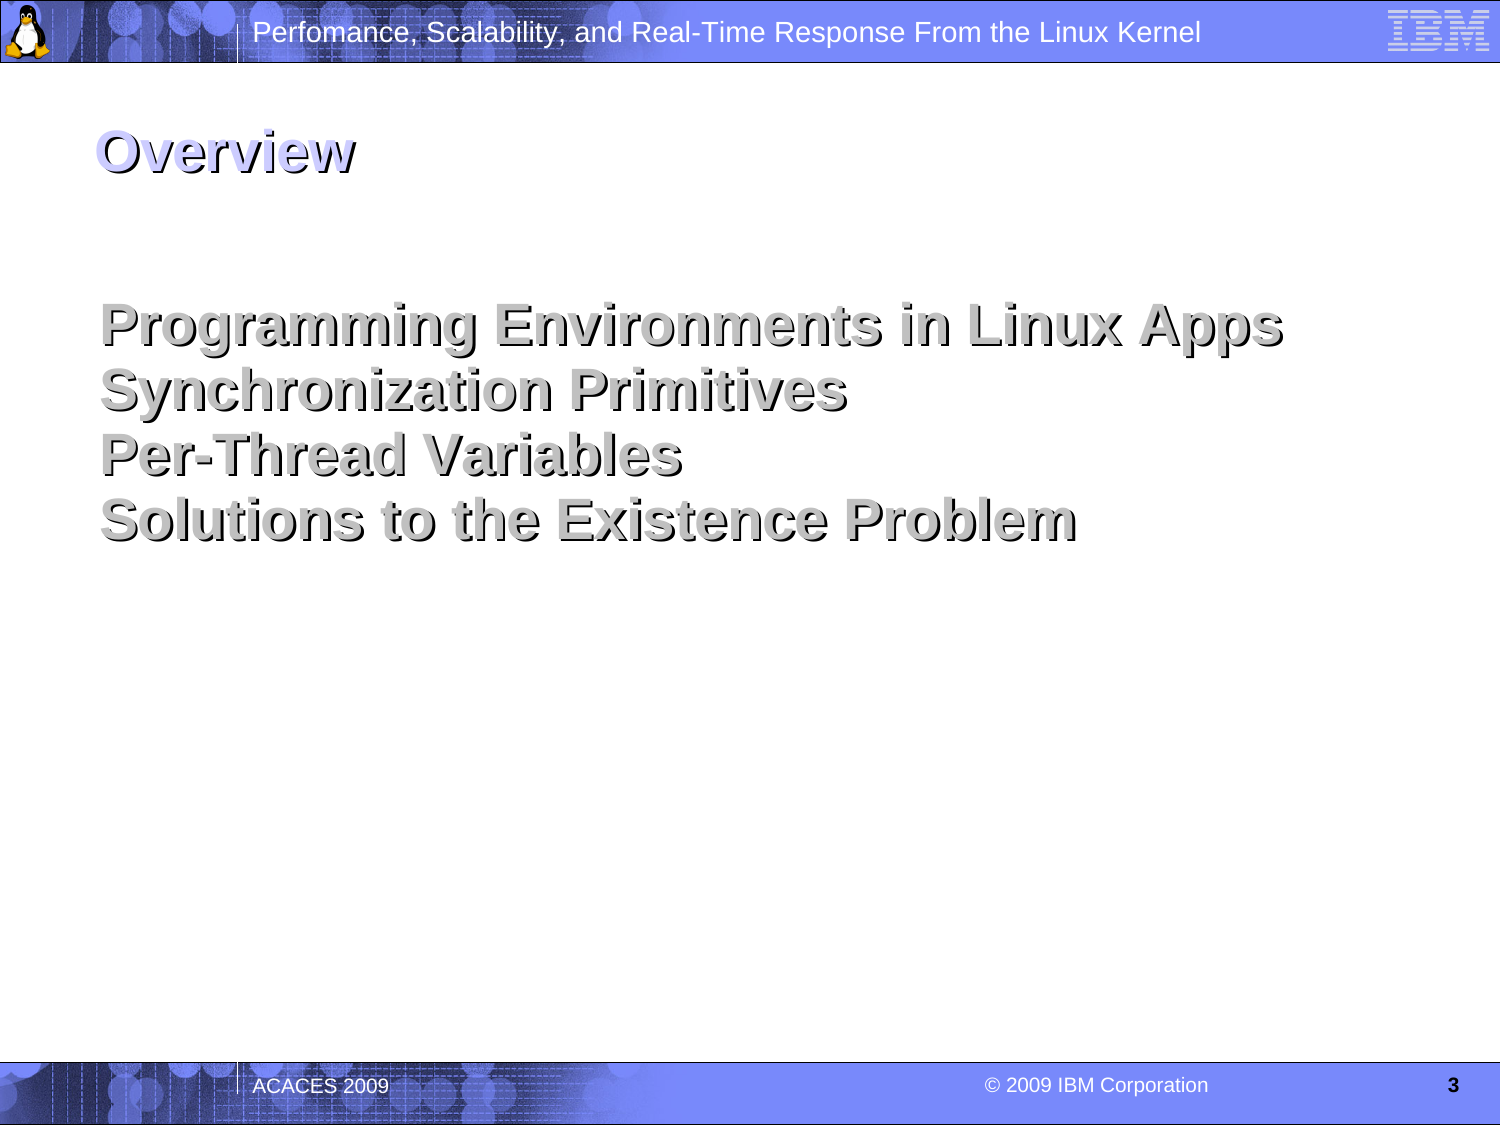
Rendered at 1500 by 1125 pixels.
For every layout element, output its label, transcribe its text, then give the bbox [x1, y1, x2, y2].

list Programming Environments in Linux Apps Synchronization Primitives Per-Thread Variables Solutions to the Existence Problem [99, 291, 1389, 1022]
picture [1, 1, 1500, 62]
title Overview [79, 116, 1433, 215]
picture [0, 1063, 1500, 1124]
